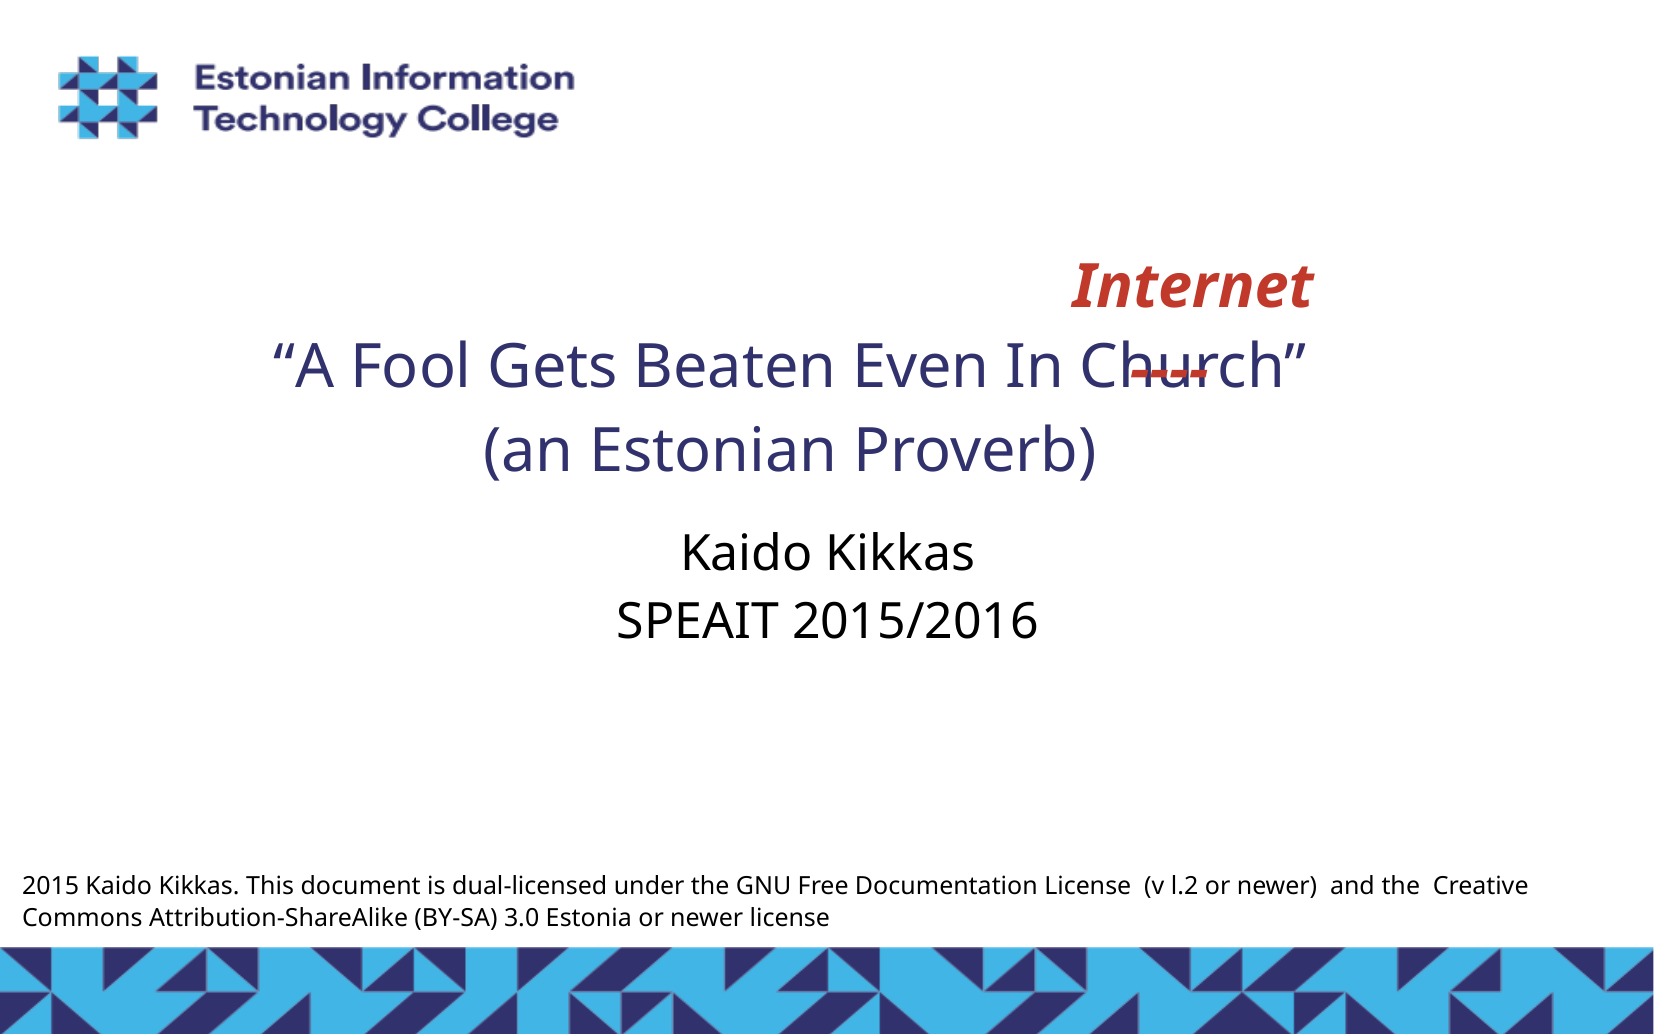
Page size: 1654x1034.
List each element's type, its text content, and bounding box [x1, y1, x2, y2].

title “A Fool Gets Beaten Even In Church” (an Estonian Proverb) [222, 319, 1359, 493]
title Internet ---- [862, 224, 1477, 426]
text_box 2015 Kaido Kikkas. This document is dual-licensed under the GNU Free Documentation License (v l.2 or newer) and the Creative Commons Attribution-ShareAlike (BY-SA) 3.0 Estonia or newer license [7, 862, 1595, 942]
text_box Kaido Kikkas SPEAIT 2015/2016 [259, 518, 1396, 652]
